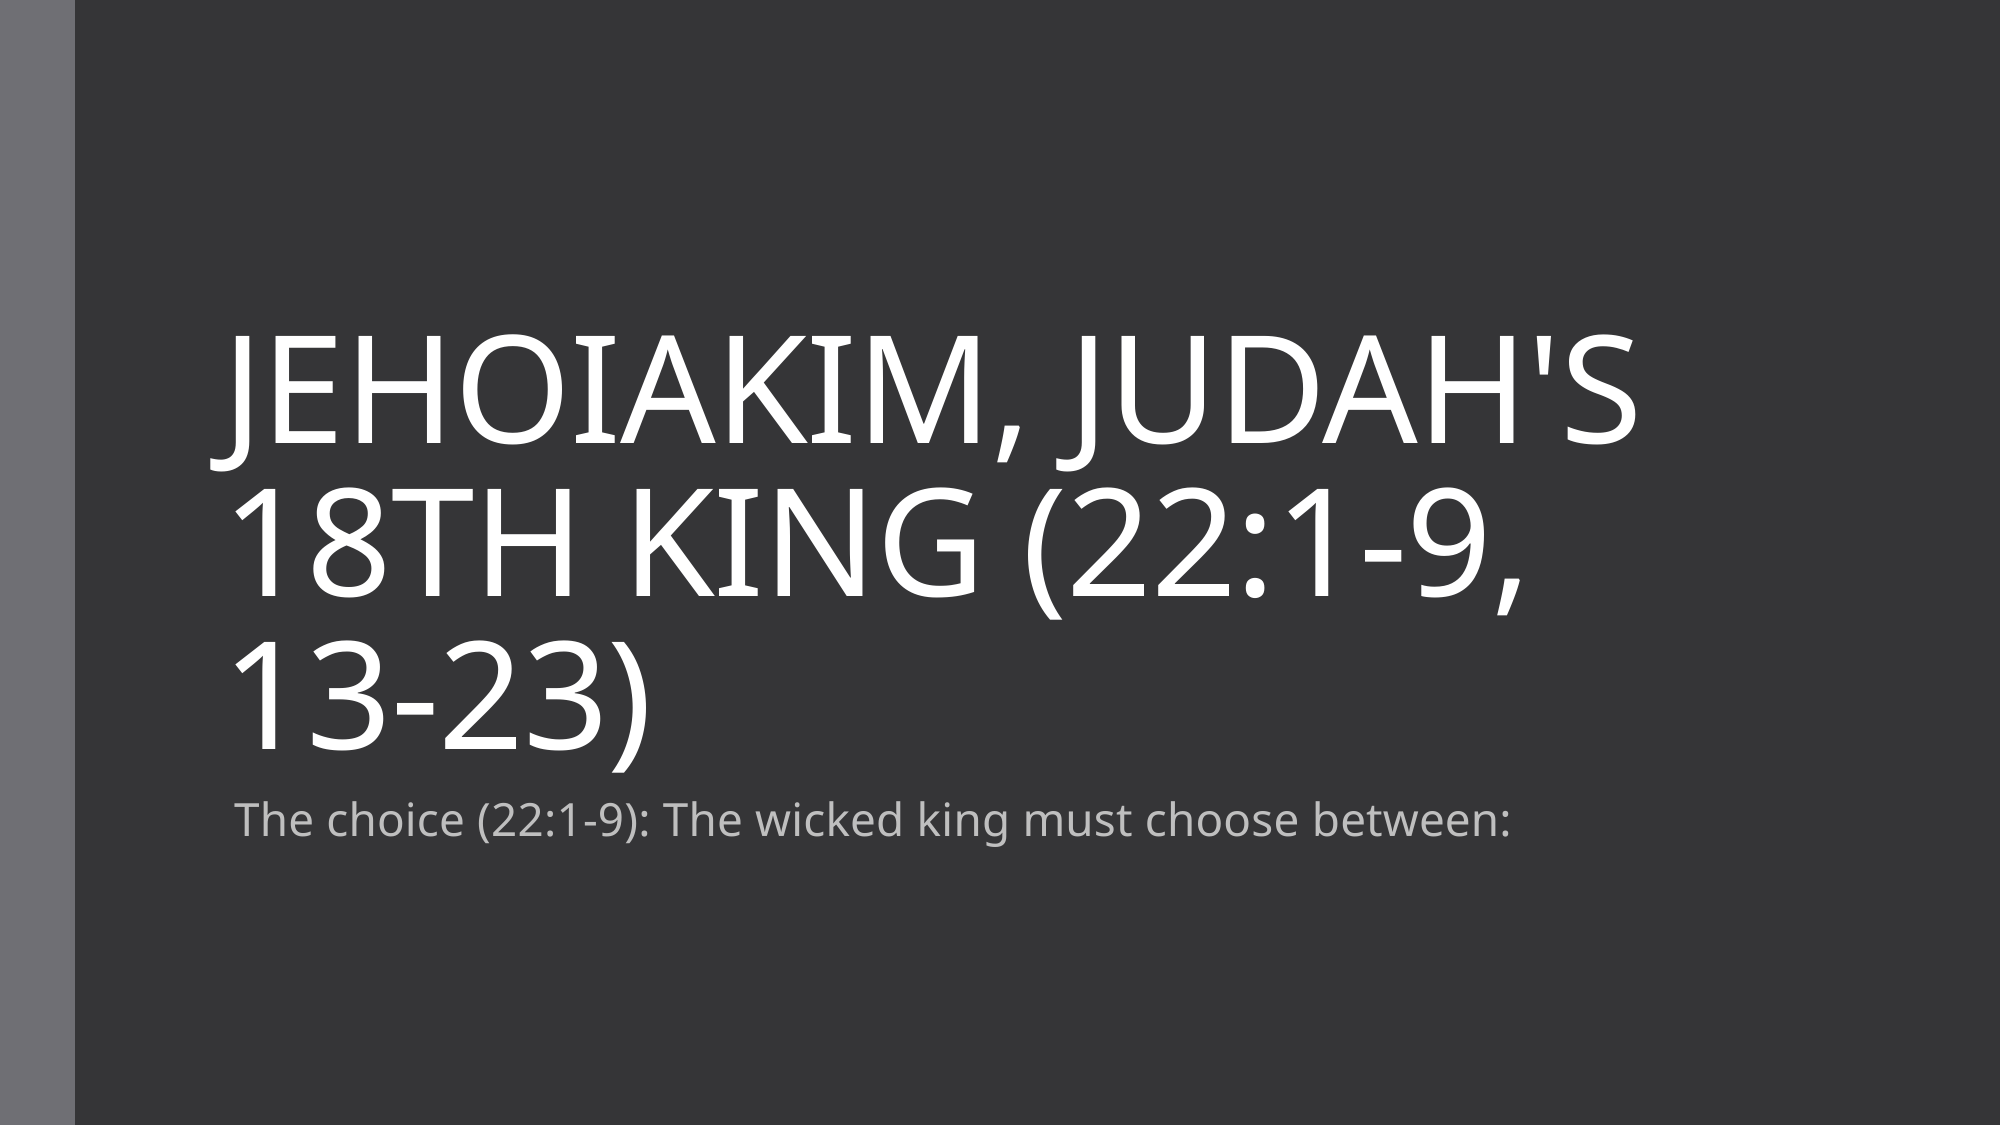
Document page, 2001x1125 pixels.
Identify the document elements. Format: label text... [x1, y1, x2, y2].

subtitle The choice (22:1-9): The wicked king must choose between: [206, 787, 1752, 1066]
title JEHOIAKIM, JUDAH'S 18TH KING (22:1-9, 13-23) [206, 124, 1752, 787]
